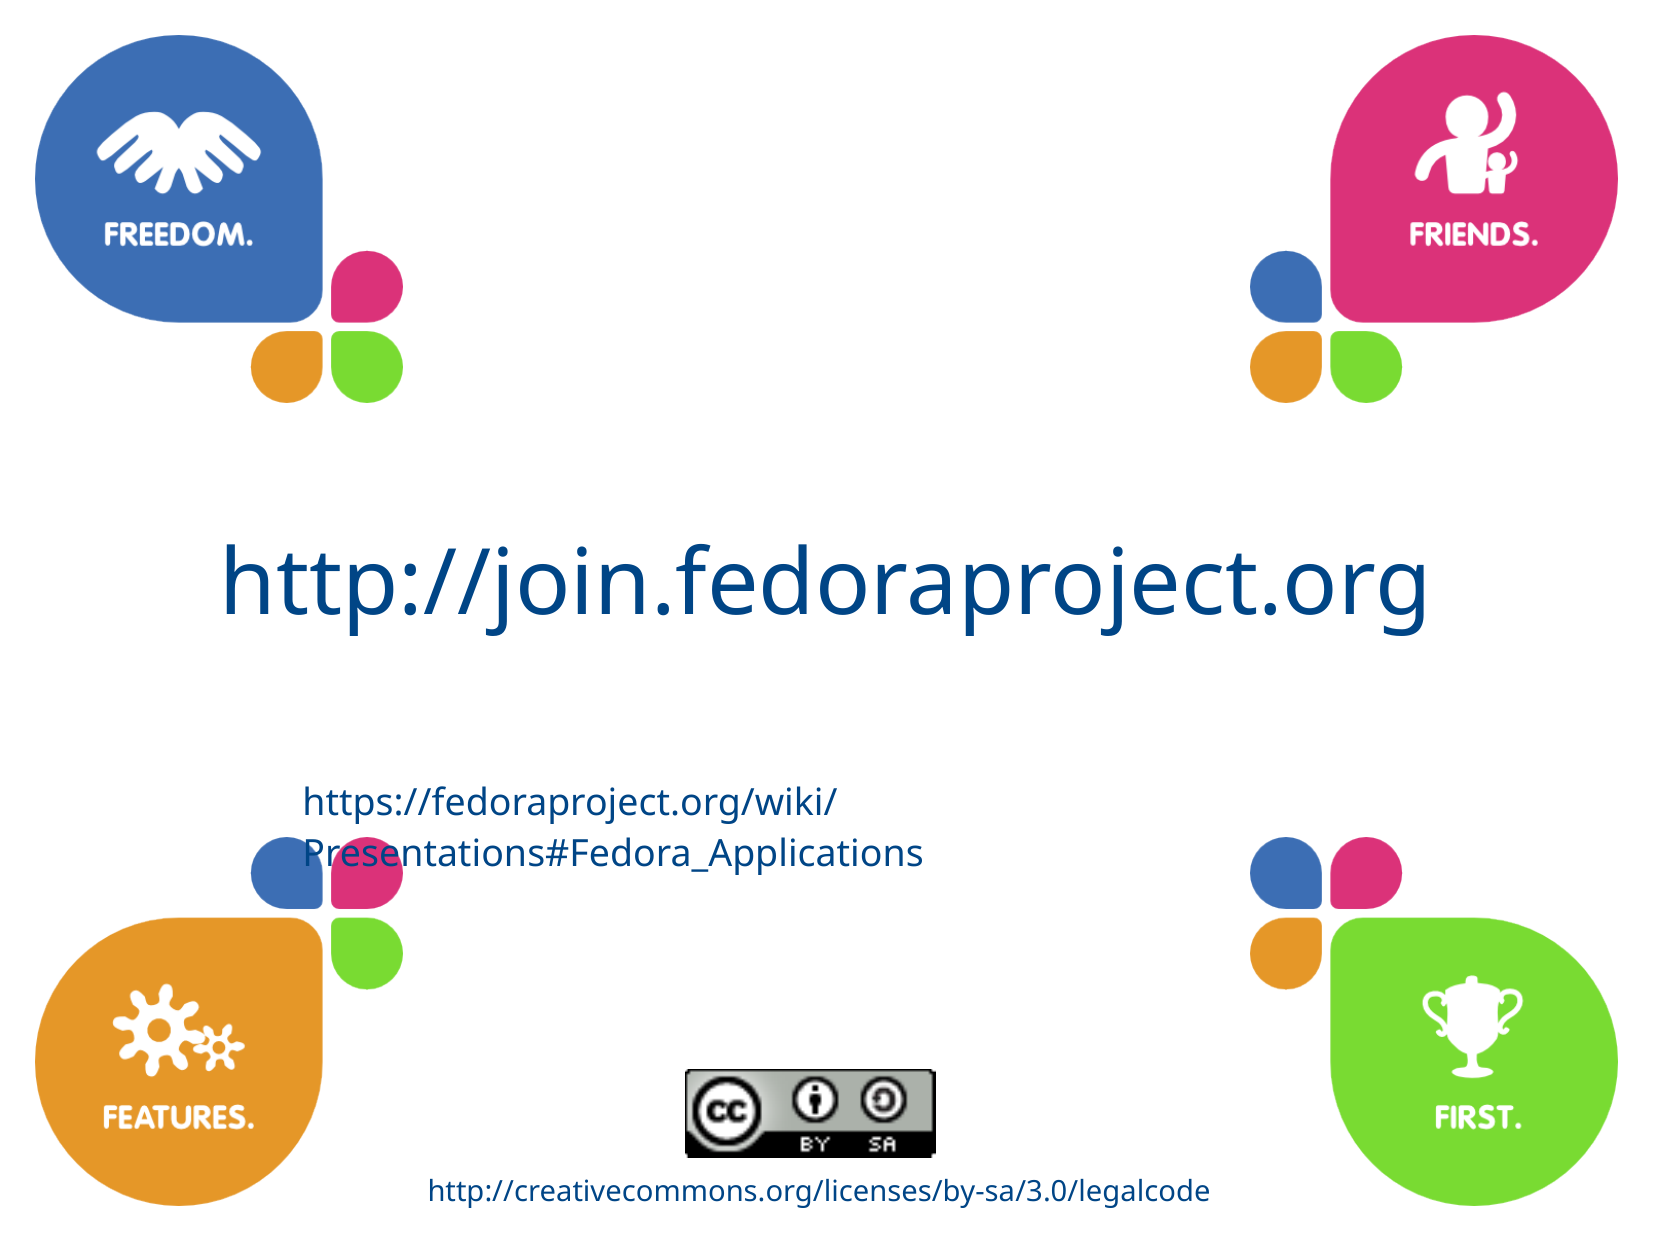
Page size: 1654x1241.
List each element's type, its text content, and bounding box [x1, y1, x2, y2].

title http://join.fedoraproject.org [82, 56, 1571, 1102]
picture [1250, 837, 1618, 1206]
picture [685, 1069, 936, 1158]
text_box https://fedoraproject.org/wiki/Presentations#Fedora_Applications [287, 768, 1388, 826]
picture [35, 35, 403, 403]
text_box http://creativecommons.org/licenses/by-sa/3.0/legalcode [412, 1162, 1241, 1220]
picture [1250, 35, 1618, 403]
picture [35, 837, 403, 1206]
